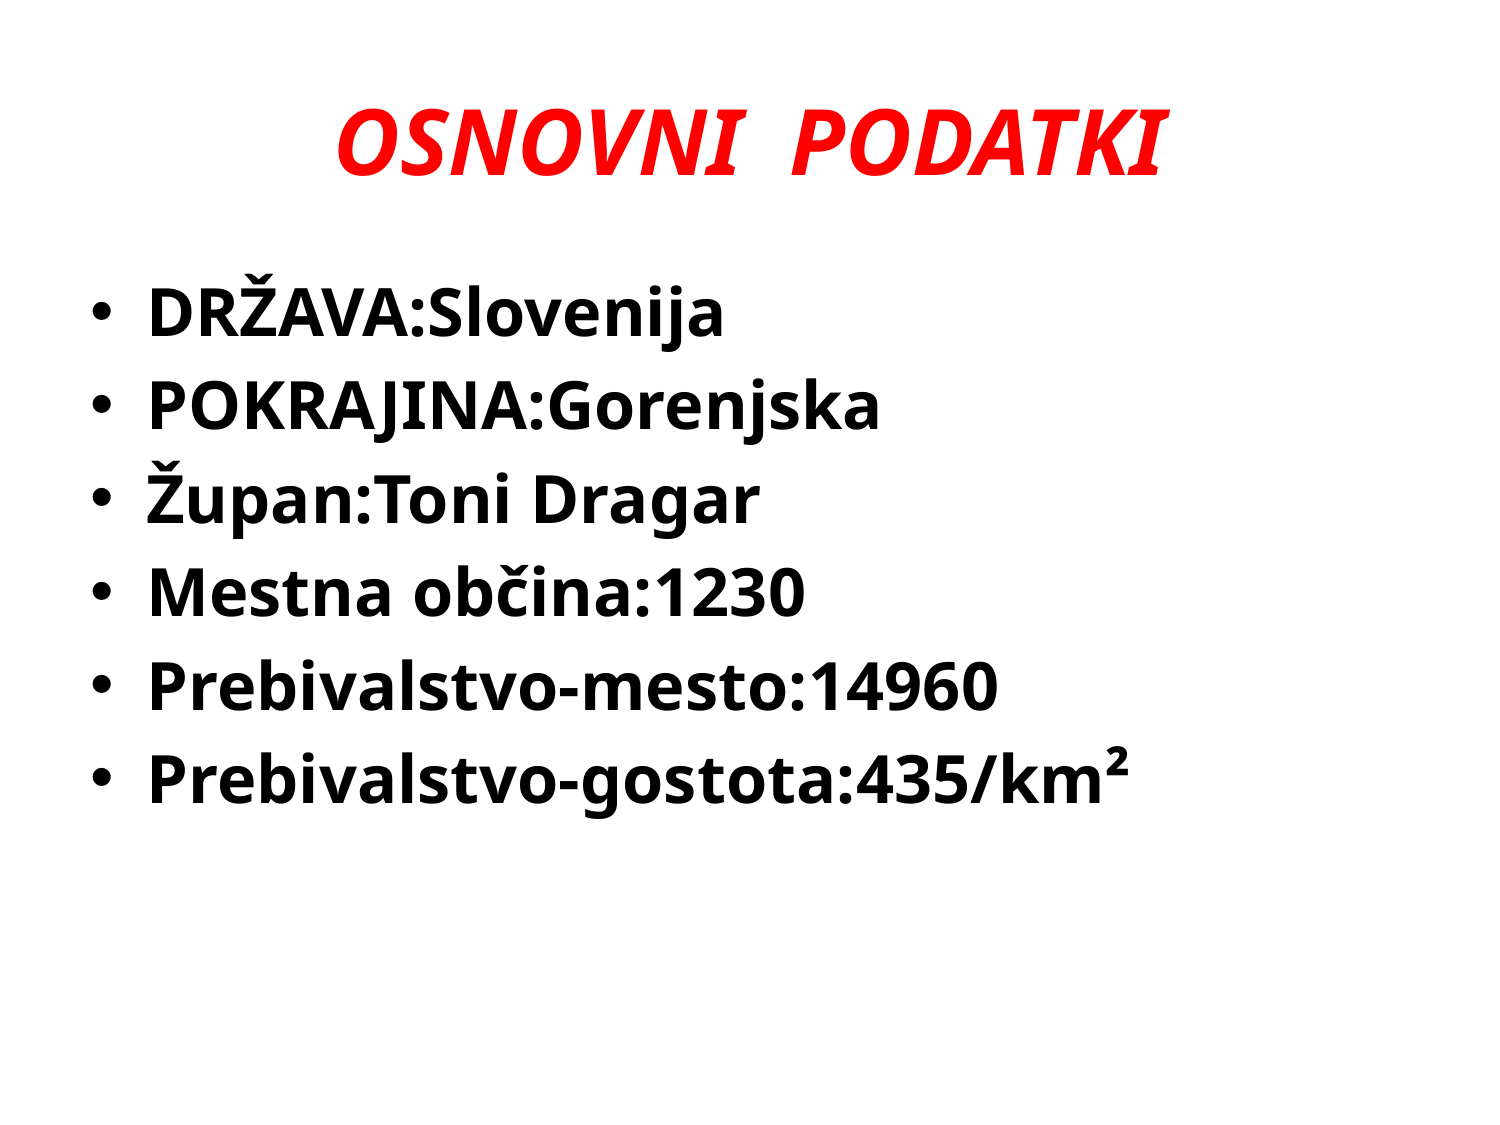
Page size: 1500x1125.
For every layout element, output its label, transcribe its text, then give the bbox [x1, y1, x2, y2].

list DRŽAVA:Slovenija POKRAJINA:Gorenjska Župan:Toni Dragar Mestna občina:1230 Prebivalstvo-mesto:14960 Prebivalstvo-gostota:435/km² [75, 262, 1425, 1005]
title OSNOVNI PODATKI [75, 45, 1425, 233]
